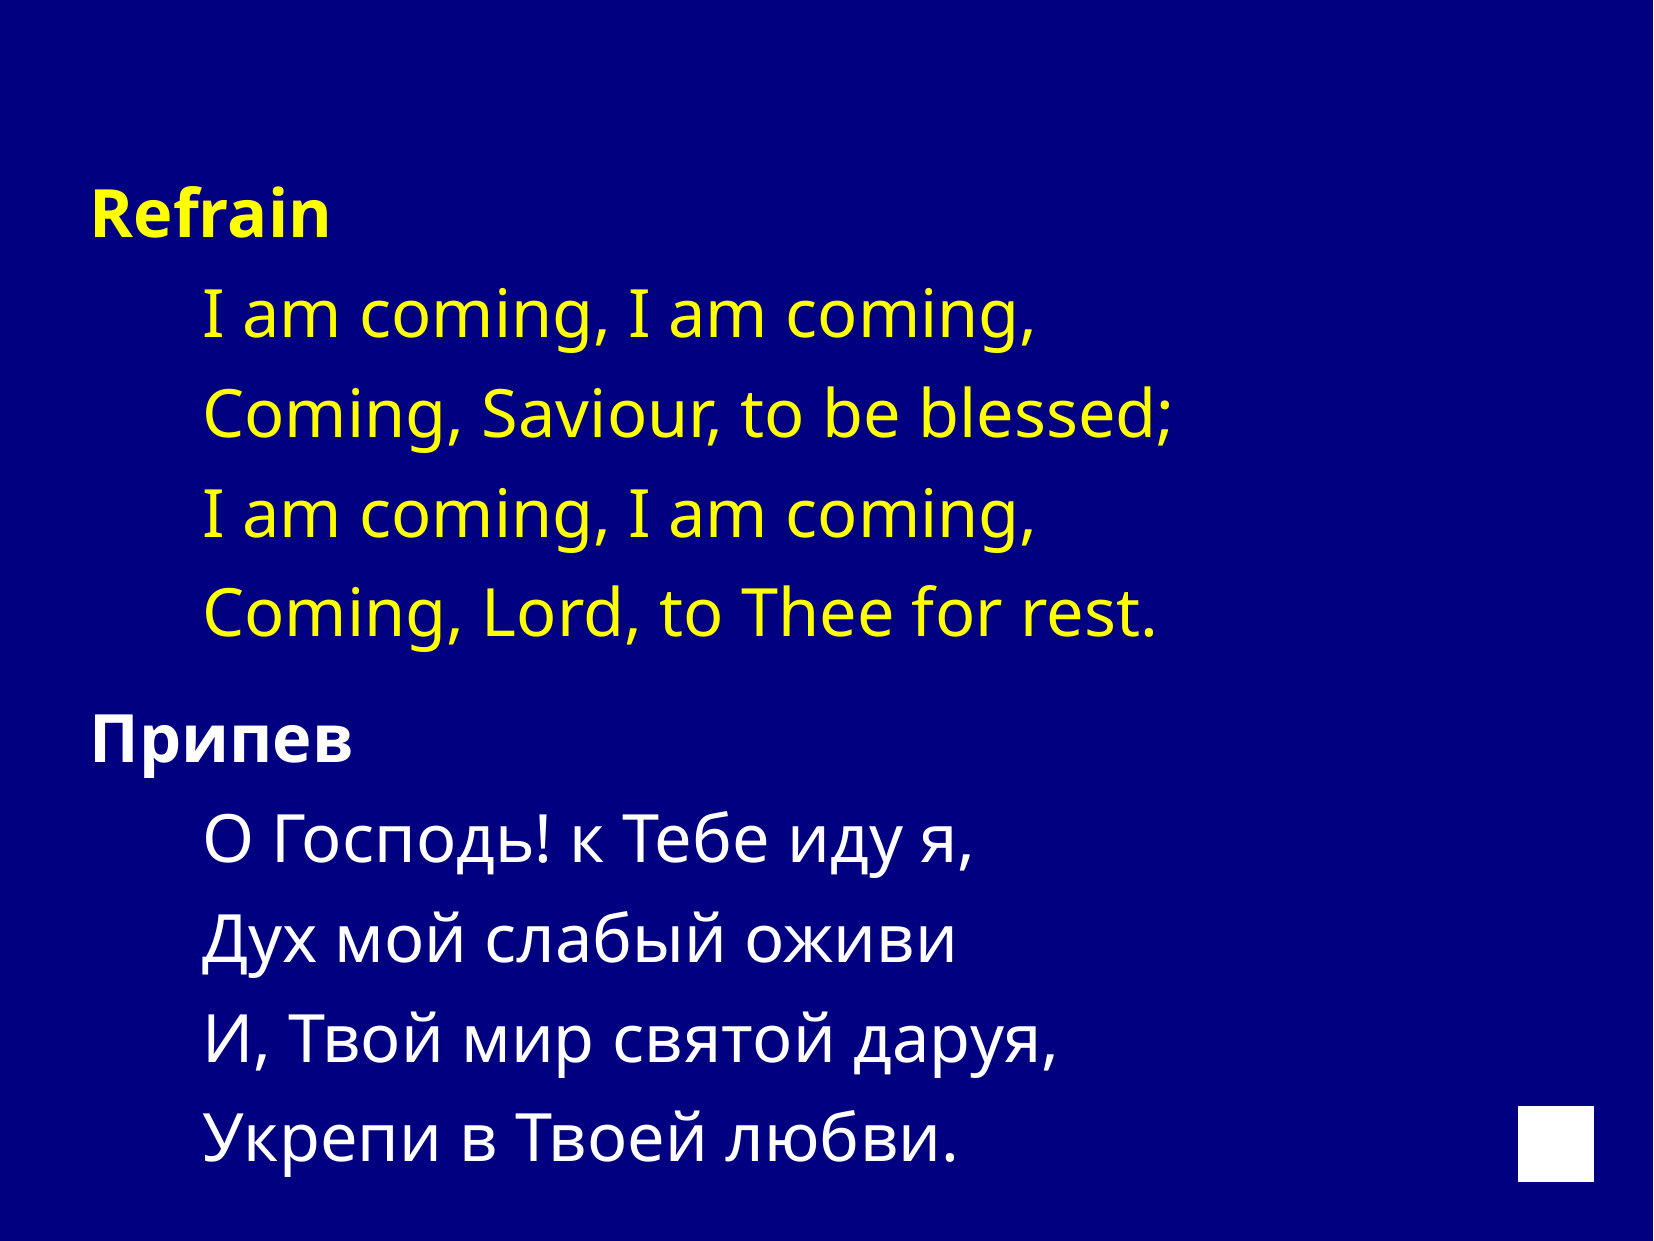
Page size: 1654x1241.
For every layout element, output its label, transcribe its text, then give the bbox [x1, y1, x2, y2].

text_box [1518, 1106, 1594, 1182]
text_box Refrain I am coming, I am coming, Coming, Saviour, to be blessed; I am coming, I am coming, Coming, Lord, to Thee for rest. [75, 150, 1576, 638]
text_box Припев О Господь! к Тебе иду я, Дух мой слабый оживи И, Твой мир святой даруя, Укрепи в Твоей любви. [75, 675, 1576, 1163]
